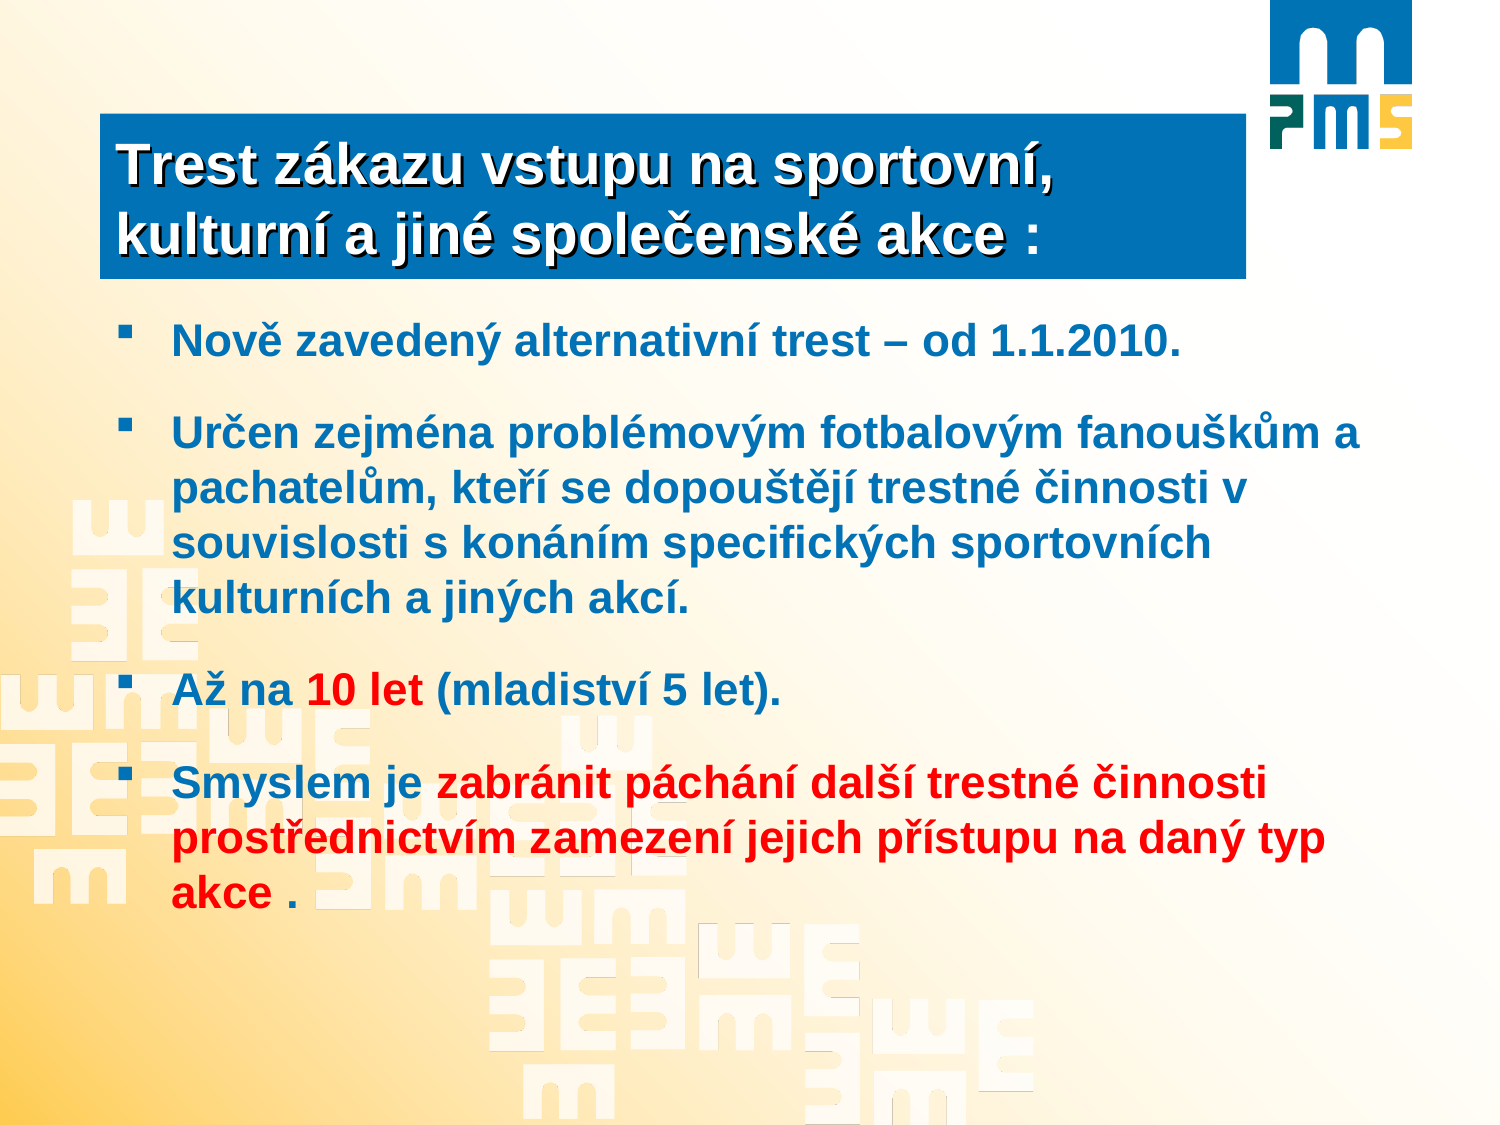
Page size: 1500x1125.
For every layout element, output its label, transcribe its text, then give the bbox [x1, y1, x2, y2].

text_box Nově zavedený alternativní trest – od 1.1.2010. Určen zejména problémovým fotbalovým fanouškům a pachatelům, kteří se dopouštějí trestné činnosti v souvislosti s konáním specifických sportovních kulturních a jiných akcí. Až na 10 let (mladiství 5 let). Smyslem je zabránit páchání další trestné činnosti prostřednictvím zamezení jejich přístupu na daný typ akce . [100, 302, 1435, 1035]
picture [0, 0, 1500, 1125]
title Trest zákazu vstupu na sportovní, kulturní a jiné společenské akce : [100, 113, 1247, 279]
